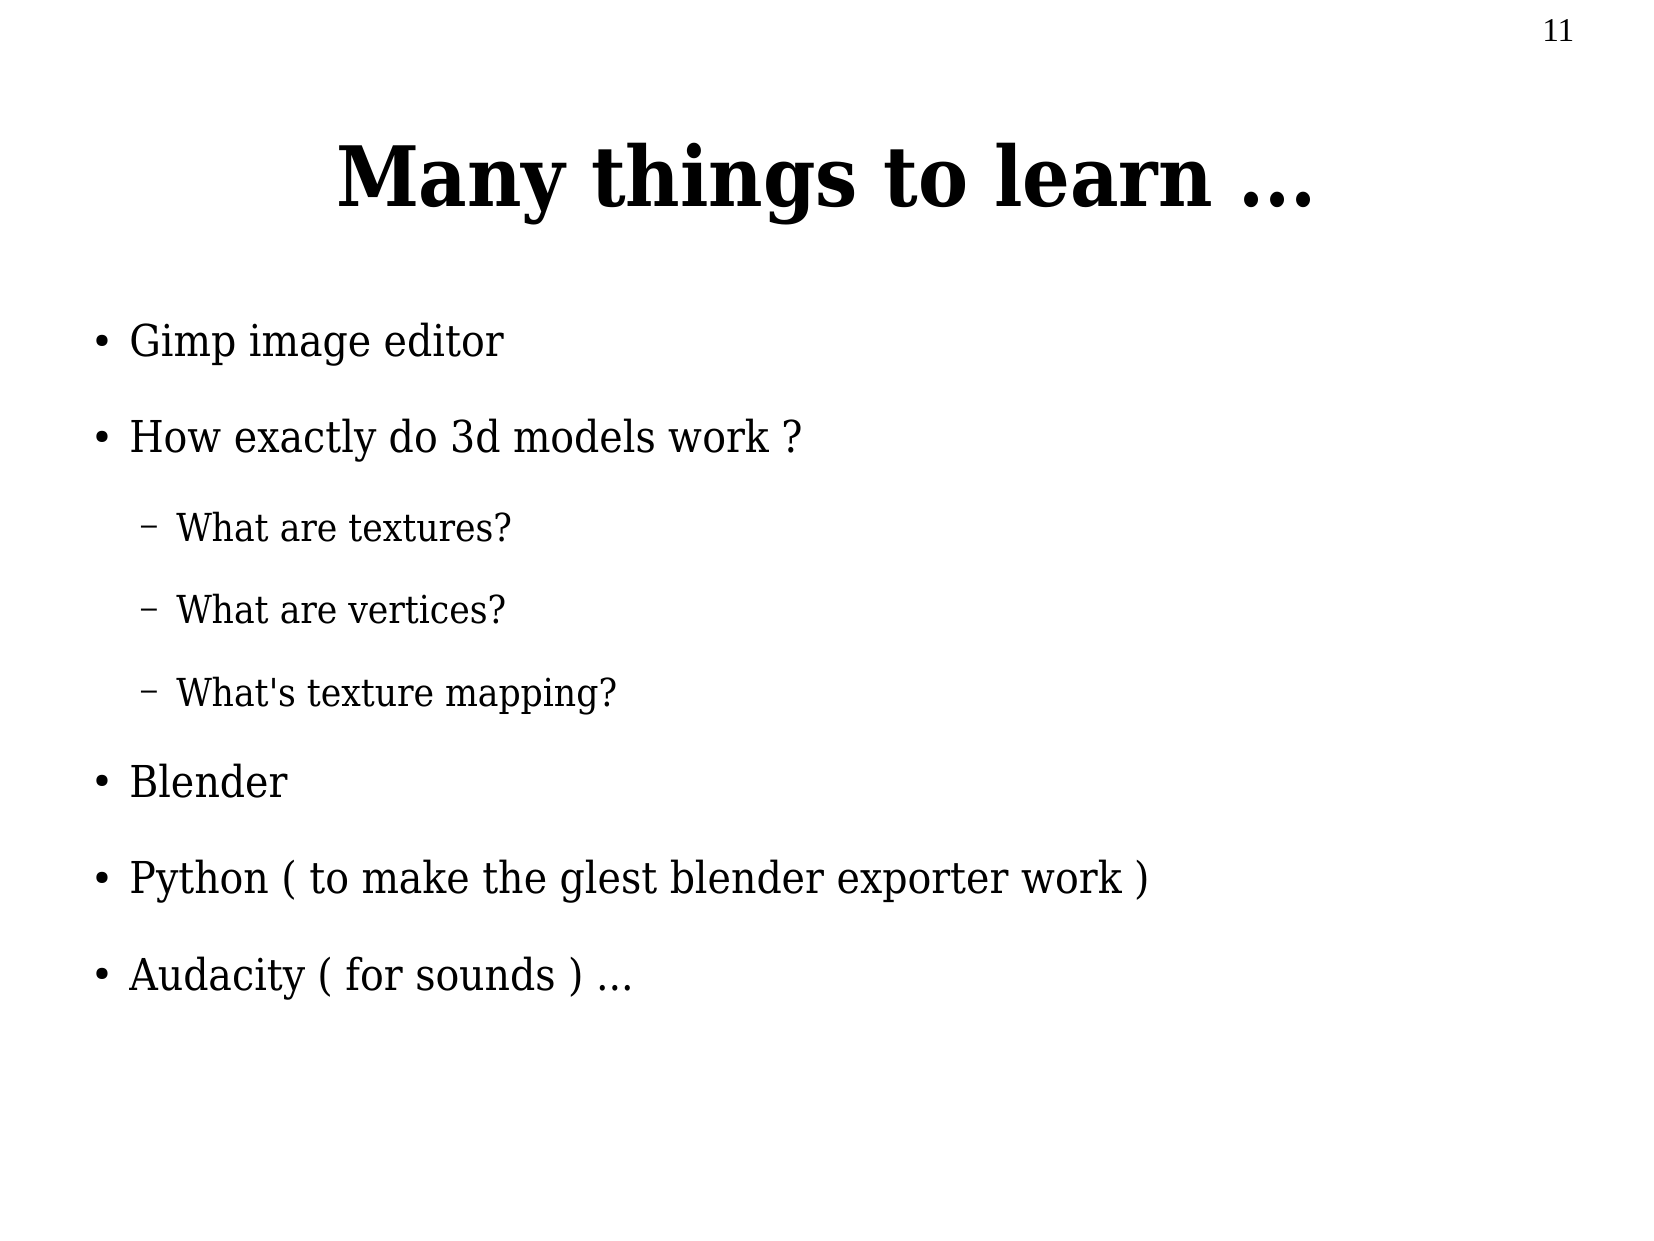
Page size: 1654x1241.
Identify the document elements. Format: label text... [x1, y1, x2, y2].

title Many things to learn ... [82, 49, 1571, 257]
list Gimp image editor How exactly do 3d models work ? What are textures? What are vertices? What's texture mapping? Blender Python ( to make the glest blender exporter work ) Audacity ( for sounds ) ... [82, 290, 1538, 1010]
